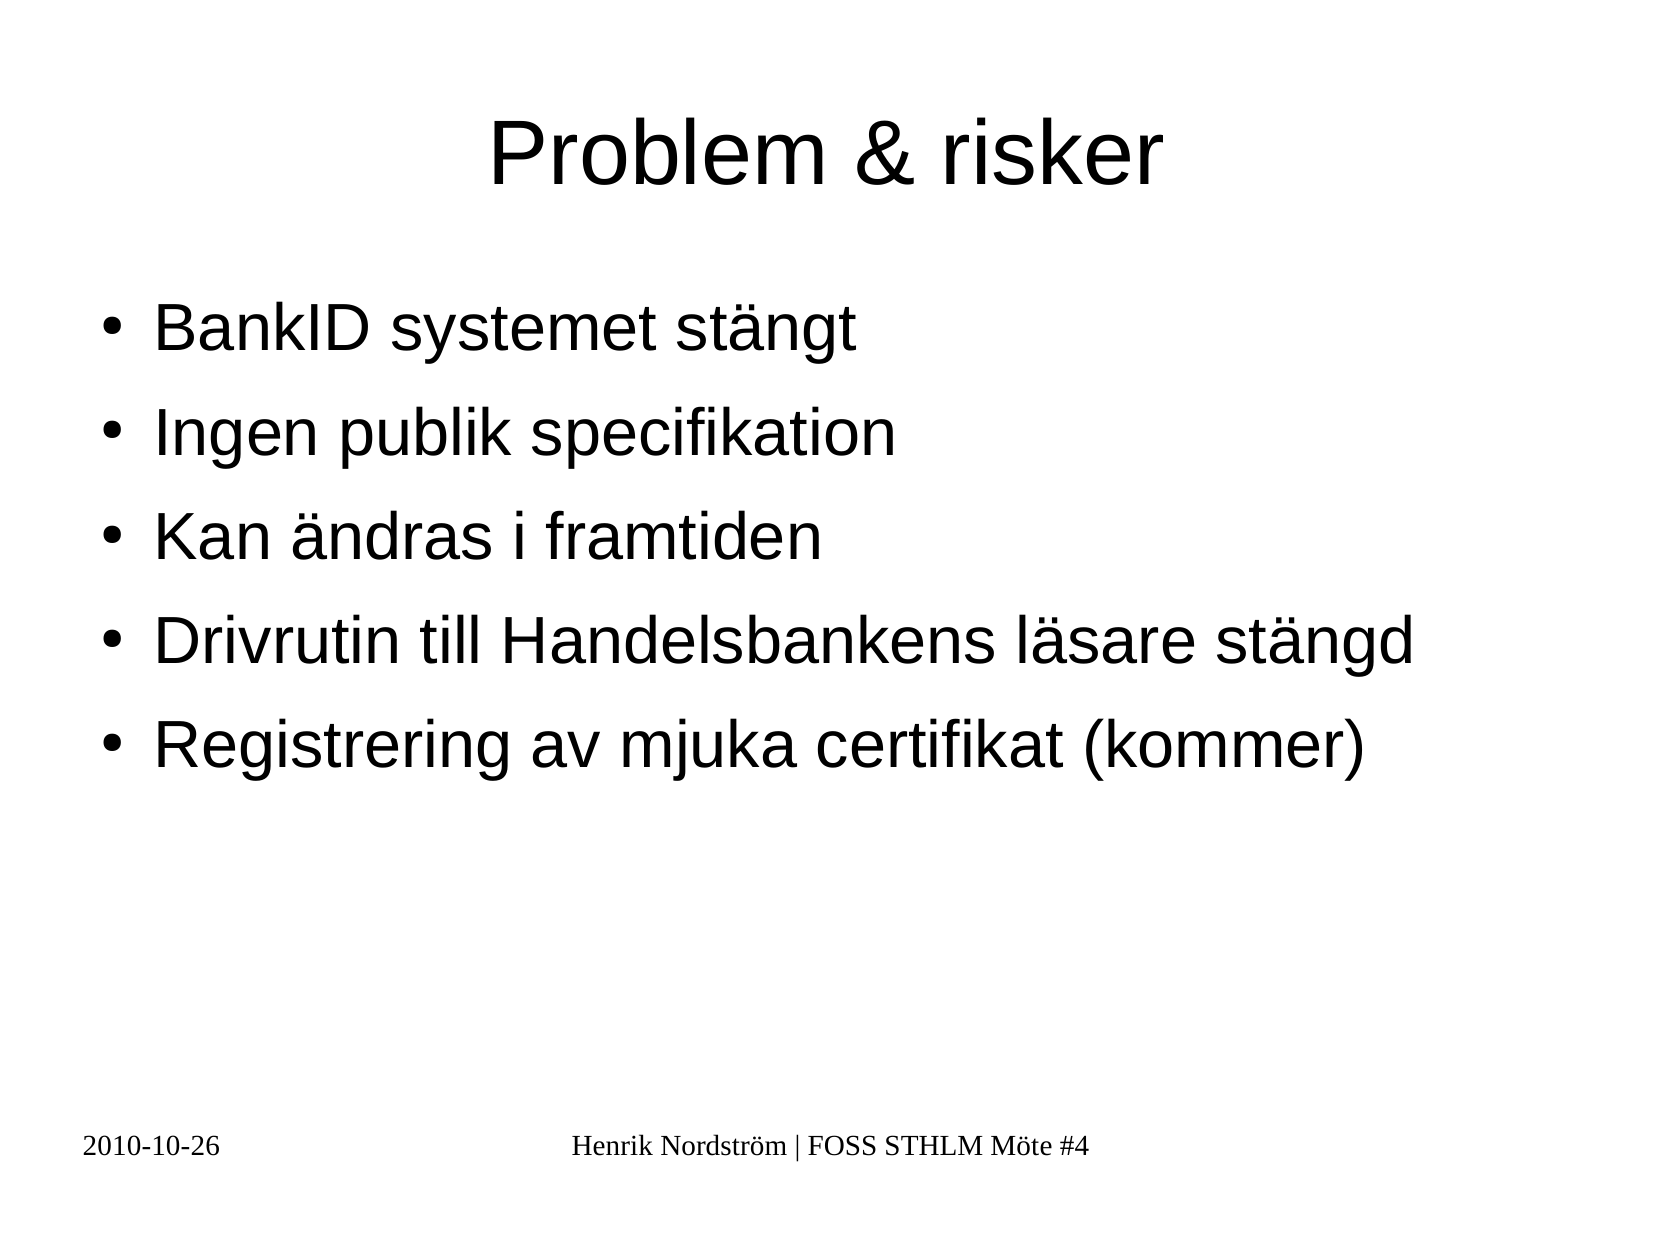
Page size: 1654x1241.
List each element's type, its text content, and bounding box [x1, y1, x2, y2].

list BankID systemet stängt Ingen publik specifikation Kan ändras i framtiden Drivrutin till Handelsbankens läsare stängd Registrering av mjuka certifikat (kommer) [82, 290, 1571, 1094]
title Problem & risker [82, 56, 1571, 250]
